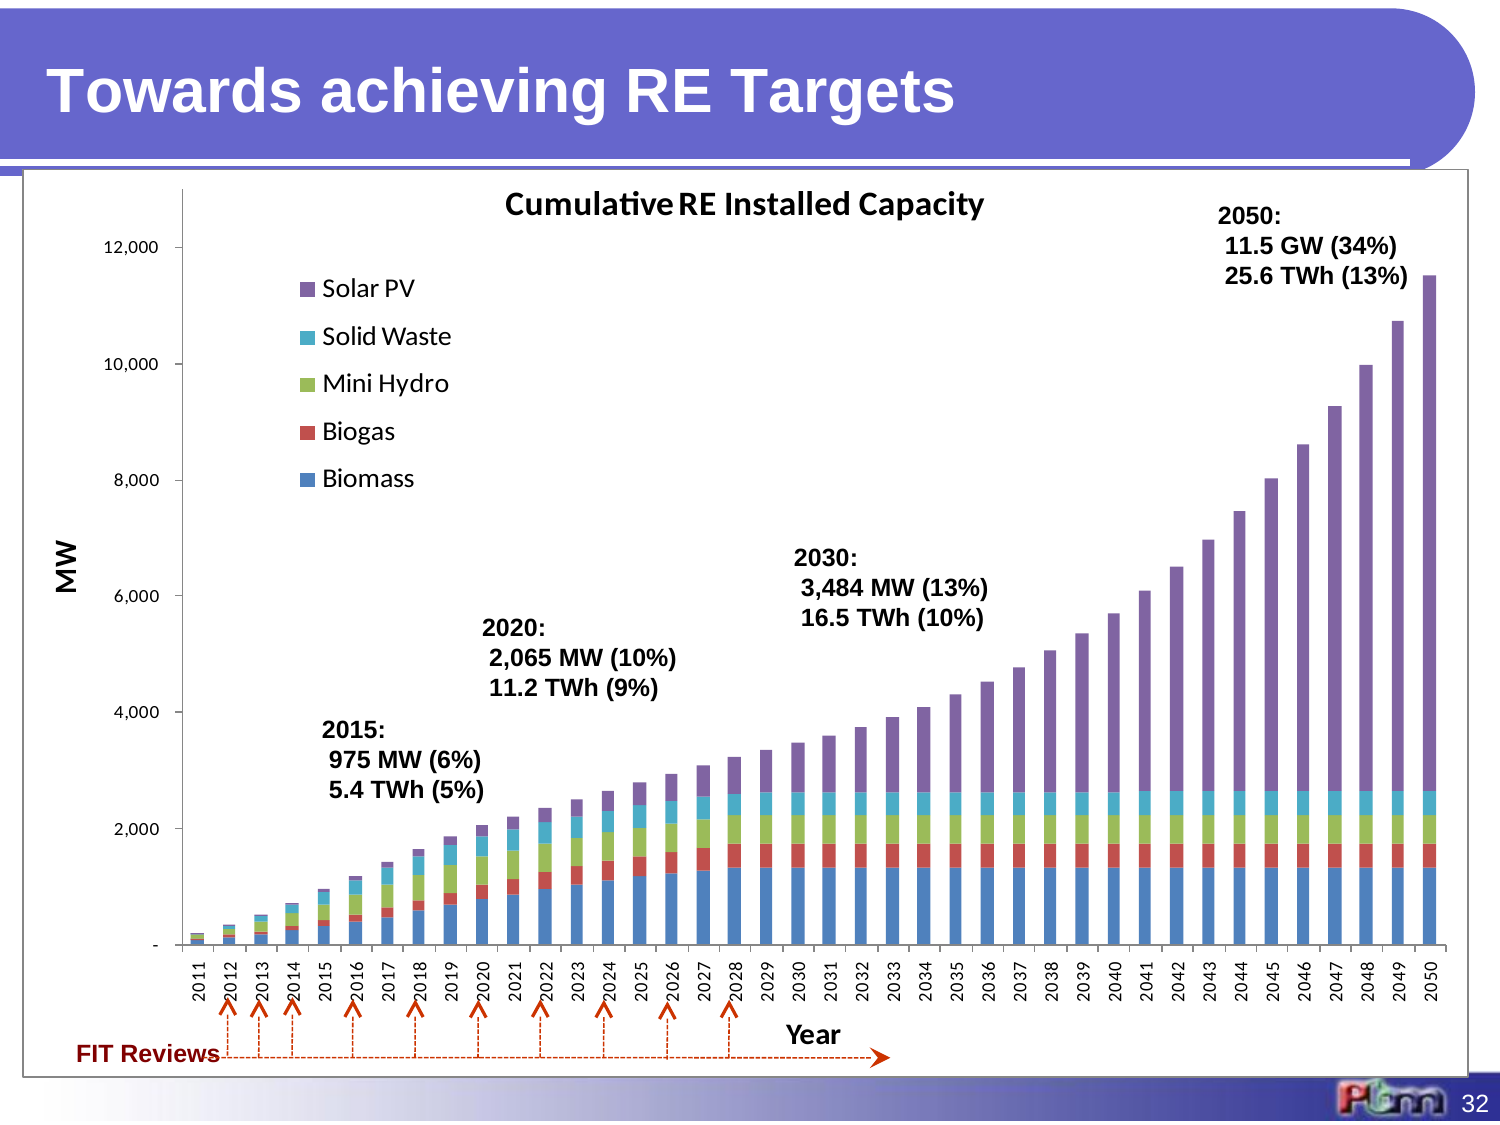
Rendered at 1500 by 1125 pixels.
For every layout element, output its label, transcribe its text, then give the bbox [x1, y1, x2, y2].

text_box 2050: 11.5 GW (34%) 25.6 TWh (13%) [1196, 191, 1424, 297]
title Towards achieving RE Targets [31, 12, 1417, 163]
text_box 2030: 3,484 MW (13%) 16.5 TWh (10%) [772, 534, 1004, 640]
text_box <編號> [1154, 1050, 1500, 1125]
picture [0, 167, 1469, 1121]
text_box 2020: 2,065 MW (10%) 11.2 TWh (9%) [460, 603, 693, 709]
text_box FIT Reviews [61, 1029, 236, 1075]
text_box 2015: 975 MW (6%) 5.4 TWh (5%) [300, 705, 500, 812]
